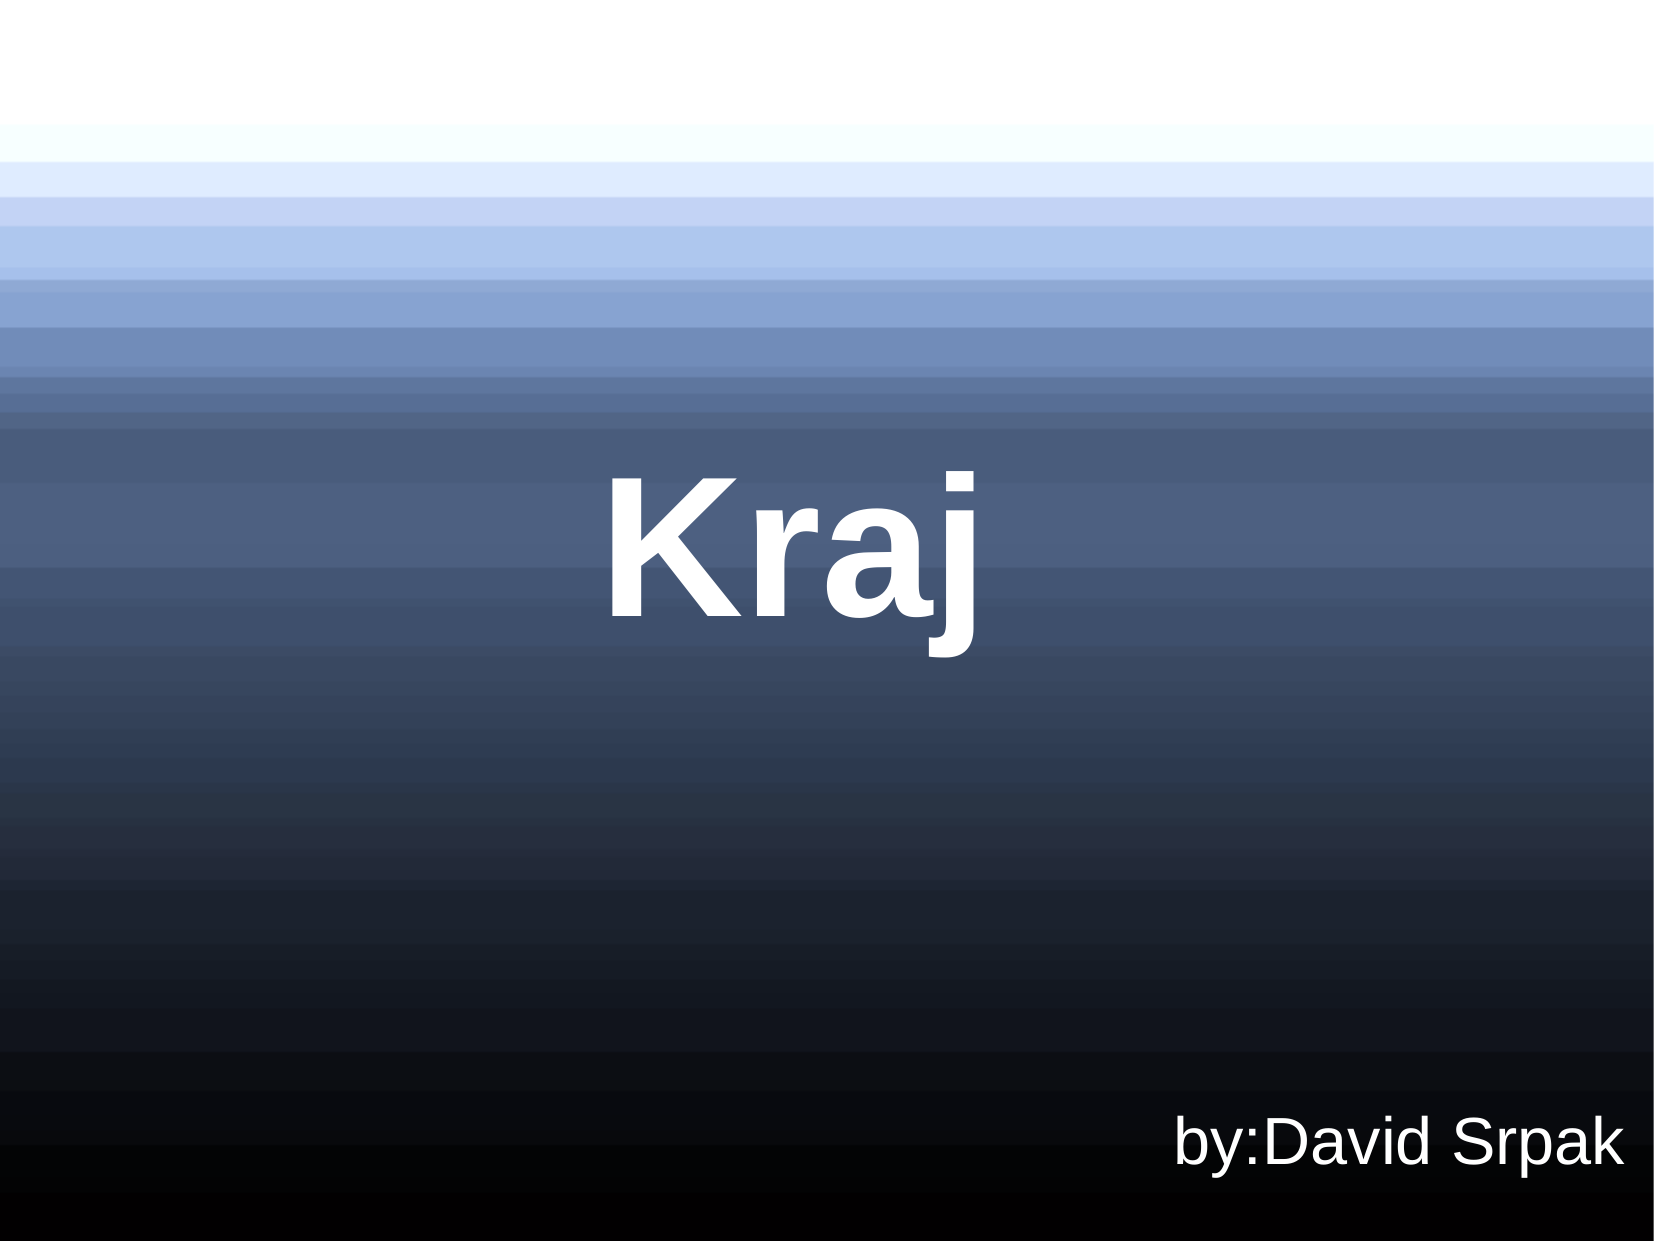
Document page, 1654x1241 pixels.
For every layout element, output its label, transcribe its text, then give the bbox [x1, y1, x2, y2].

subtitle by:David Srpak [1145, 1100, 1654, 1176]
title Kraj [20, 396, 1568, 678]
